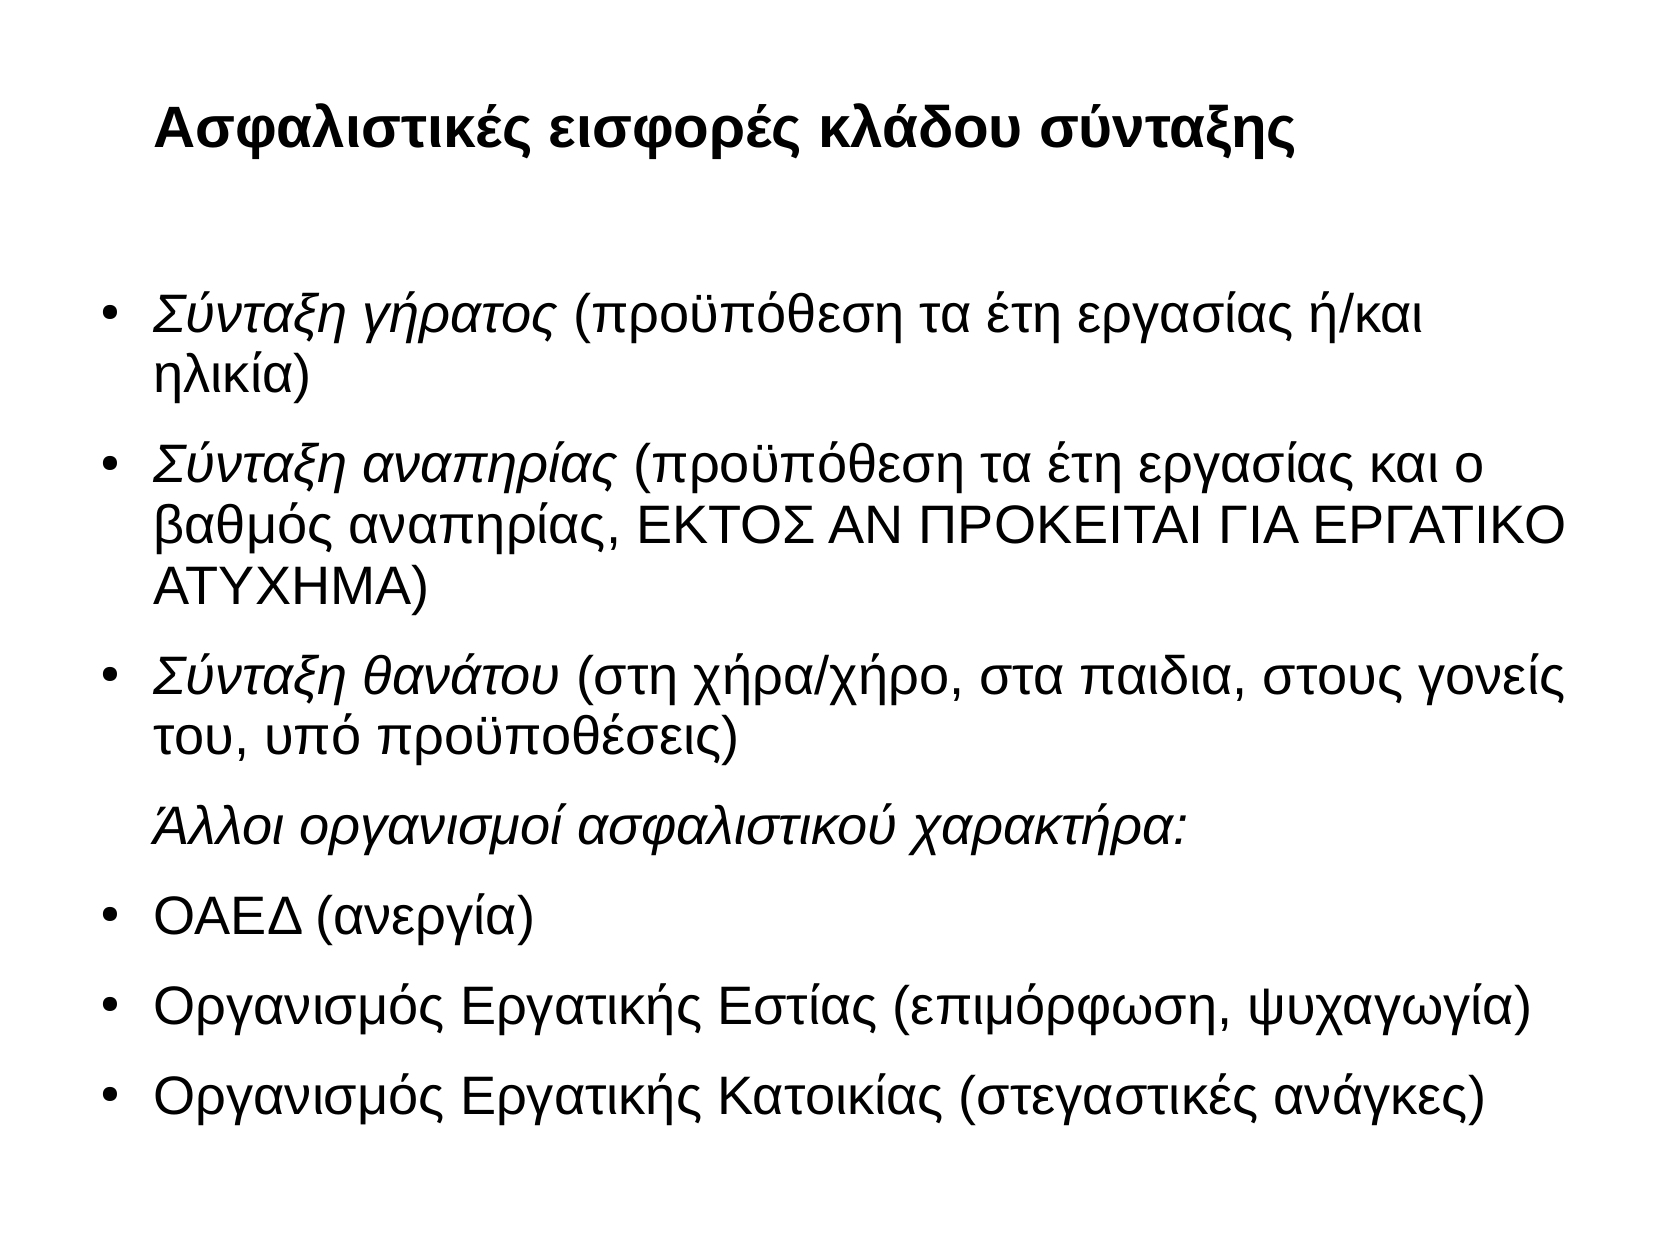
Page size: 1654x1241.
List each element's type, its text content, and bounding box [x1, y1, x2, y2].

list Ασφαλιστικές εισφορές κλάδου σύνταξης Σύνταξη γήρατος (προϋπόθεση τα έτη εργασίας ή/και ηλικία) Σύνταξη αναπηρίας (προϋπόθεση τα έτη εργασίας και ο βαθμός αναπηρίας, ΕΚΤΟΣ ΑΝ ΠΡΟΚΕΙΤΑΙ ΓΙΑ ΕΡΓΑΤΙΚΟ ΑΤΥΧΗΜΑ) Σύνταξη θανάτου (στη χήρα/χήρο, στα παιδια, στους γονείς του, υπό προϋποθέσεις) Άλλοι οργανισμοί ασφαλιστικού χαρακτήρα: ΟΑΕΔ (ανεργία) Οργανισμός Εργατικής Εστίας (επιμόρφωση, ψυχαγωγία) Οργανισμός Εργατικής Κατοικίας (στεγαστικές ανάγκες) [82, 94, 1571, 1219]
